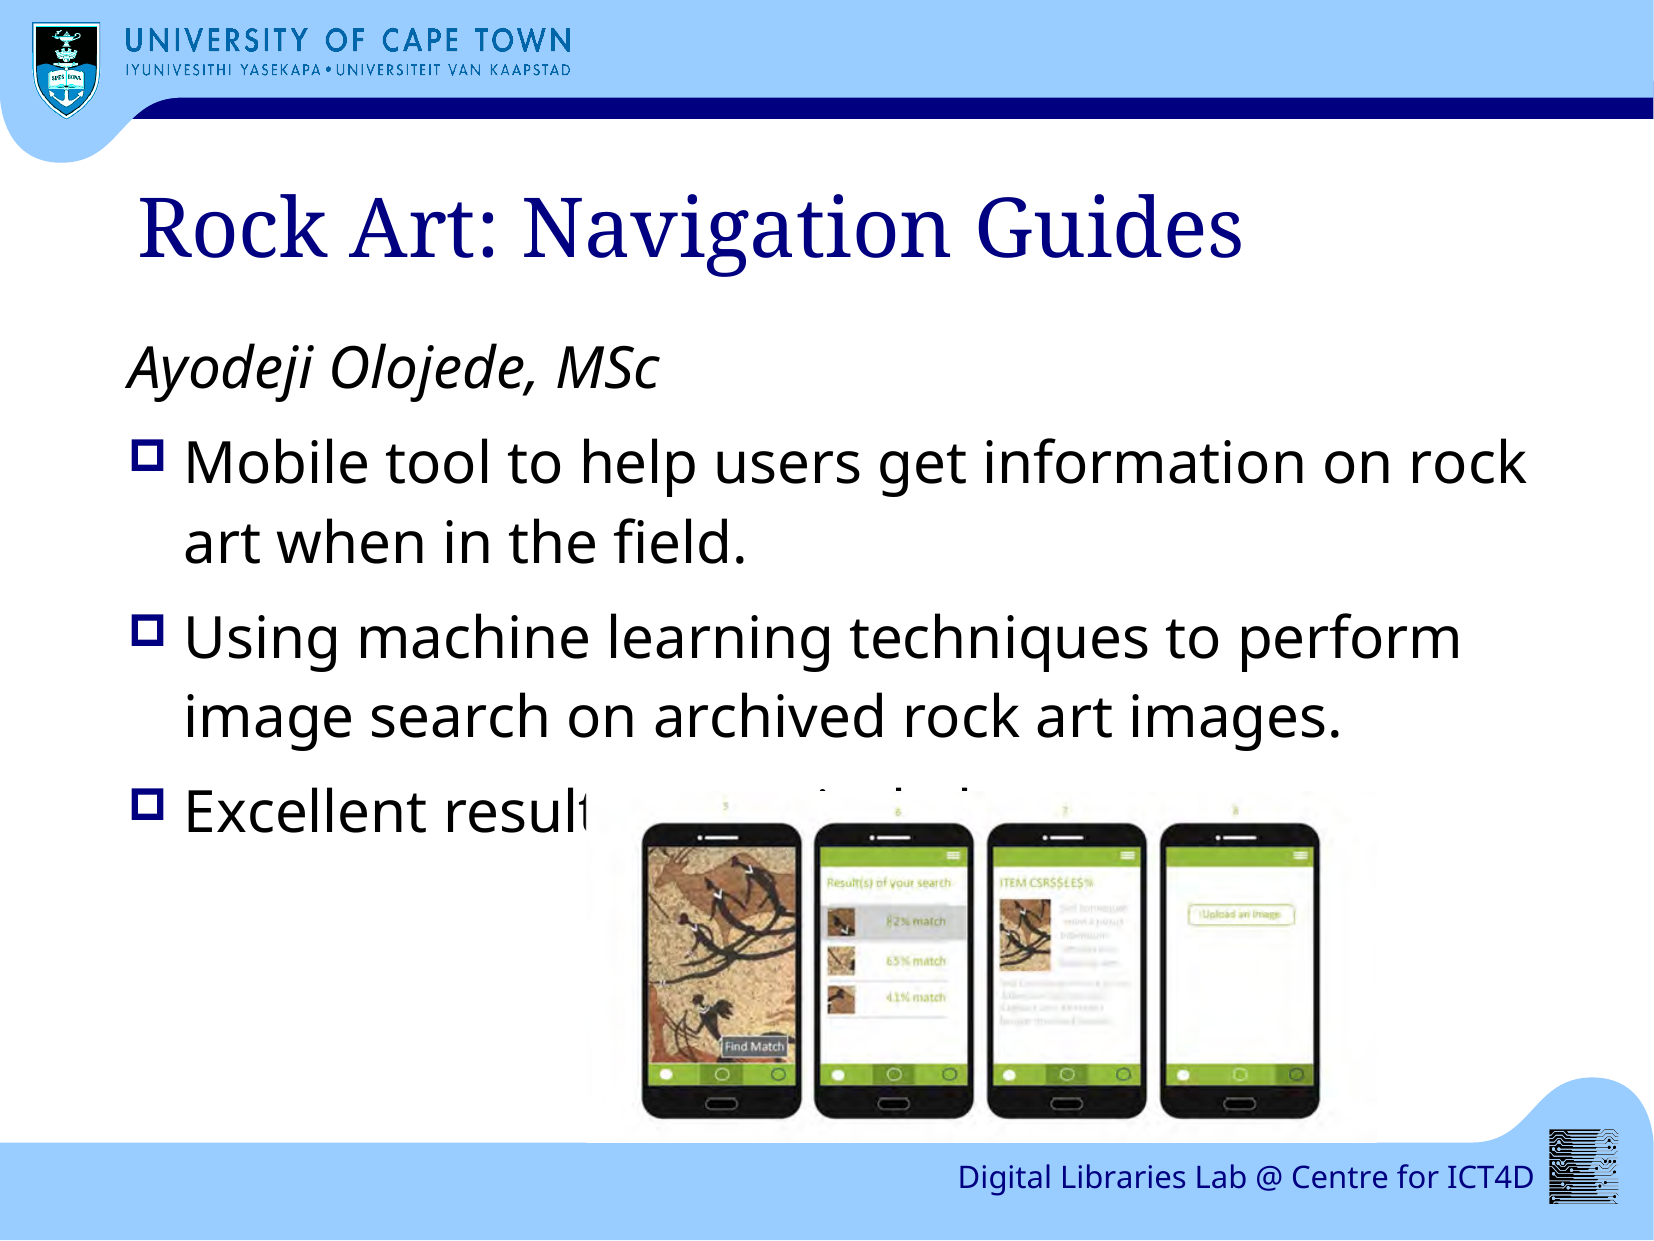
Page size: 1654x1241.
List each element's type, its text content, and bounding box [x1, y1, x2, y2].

picture [122, 25, 573, 78]
list Ayodeji Olojede, MSc Mobile tool to help users get information on rock art when in the field. Using machine learning techniques to perform image search on archived rock art images. Excellent results on typical phones. [128, 326, 1597, 1078]
picture [32, 22, 101, 120]
picture [585, 791, 1377, 1143]
picture [1549, 1129, 1619, 1204]
title Rock Art: Navigation Guides [137, 155, 1598, 296]
